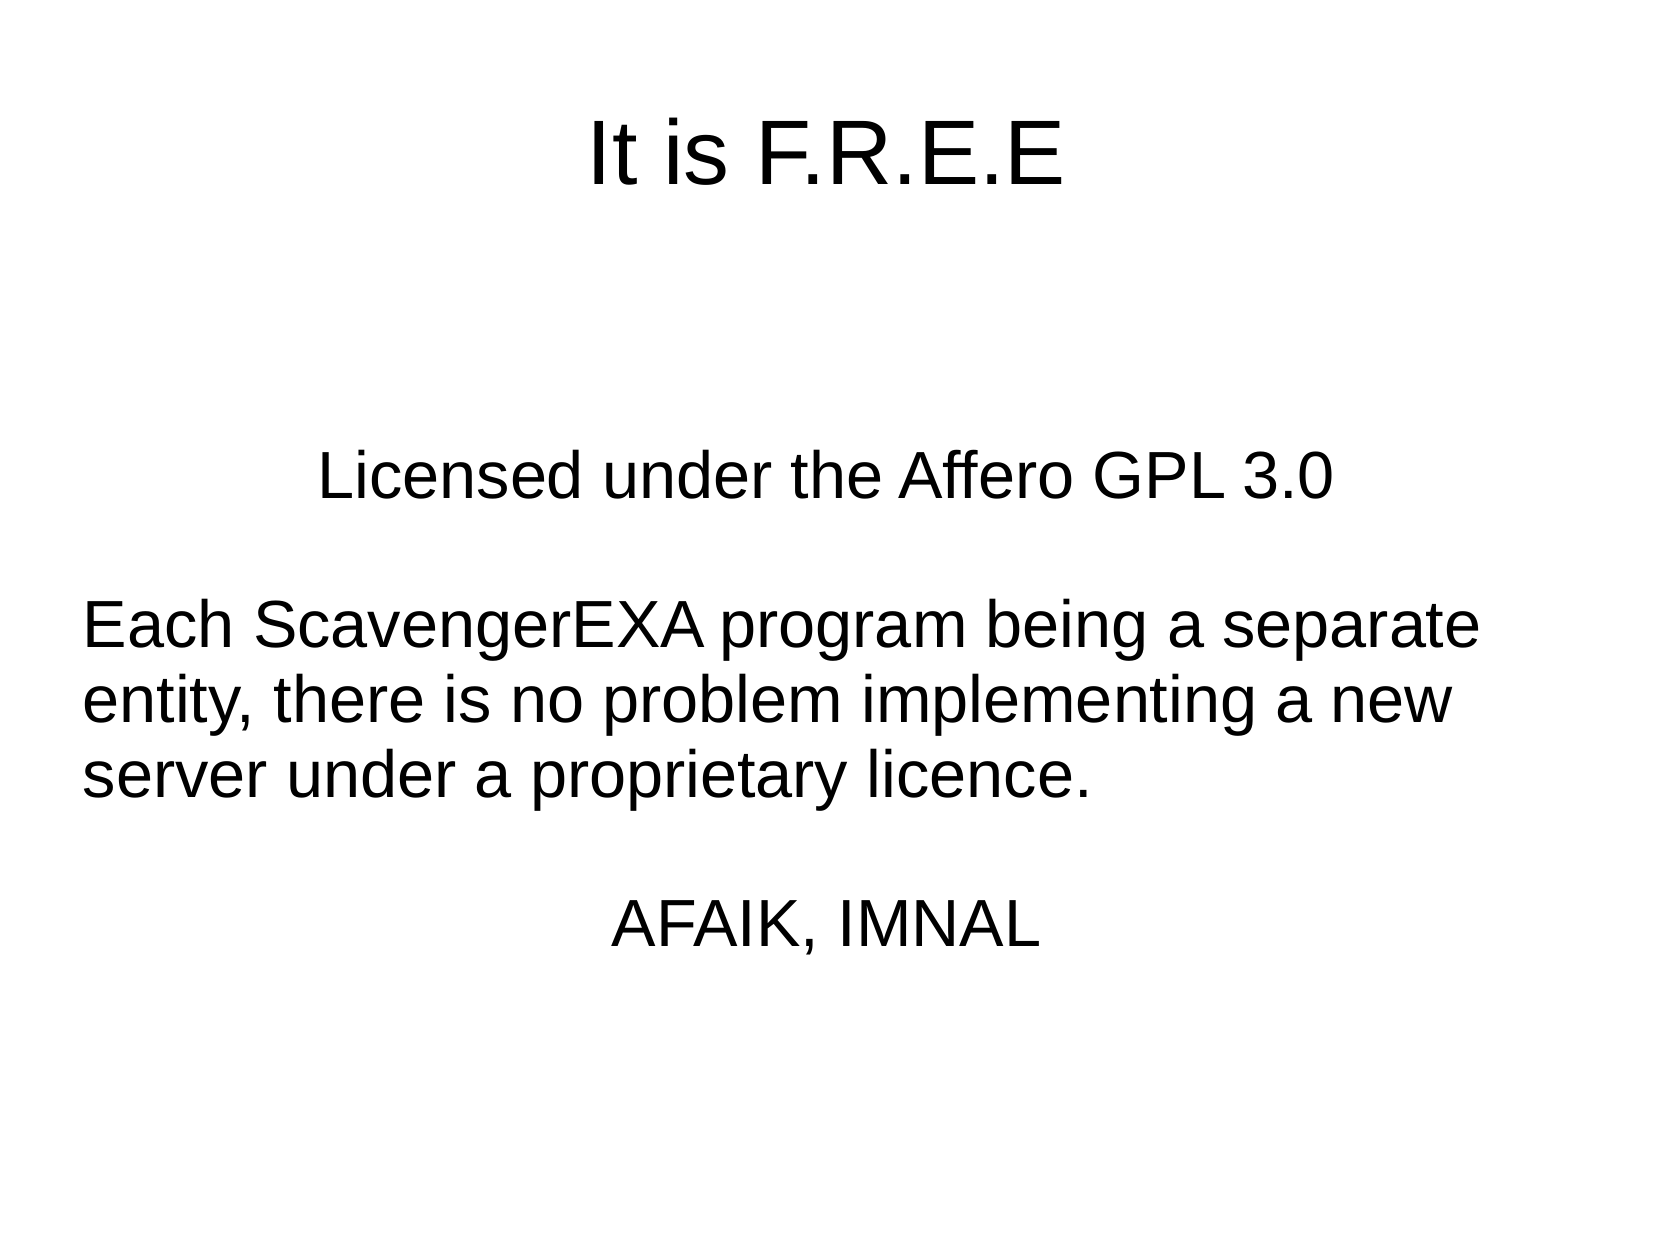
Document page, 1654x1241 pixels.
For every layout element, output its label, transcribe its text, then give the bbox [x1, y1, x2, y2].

subtitle Licensed under the Affero GPL 3.0 Each ScavengerEXA program being a separate entity, there is no problem implementing a new server under a proprietary licence. AFAIK, IMNAL [82, 297, 1571, 1102]
title It is F.R.E.E [82, 49, 1571, 257]
